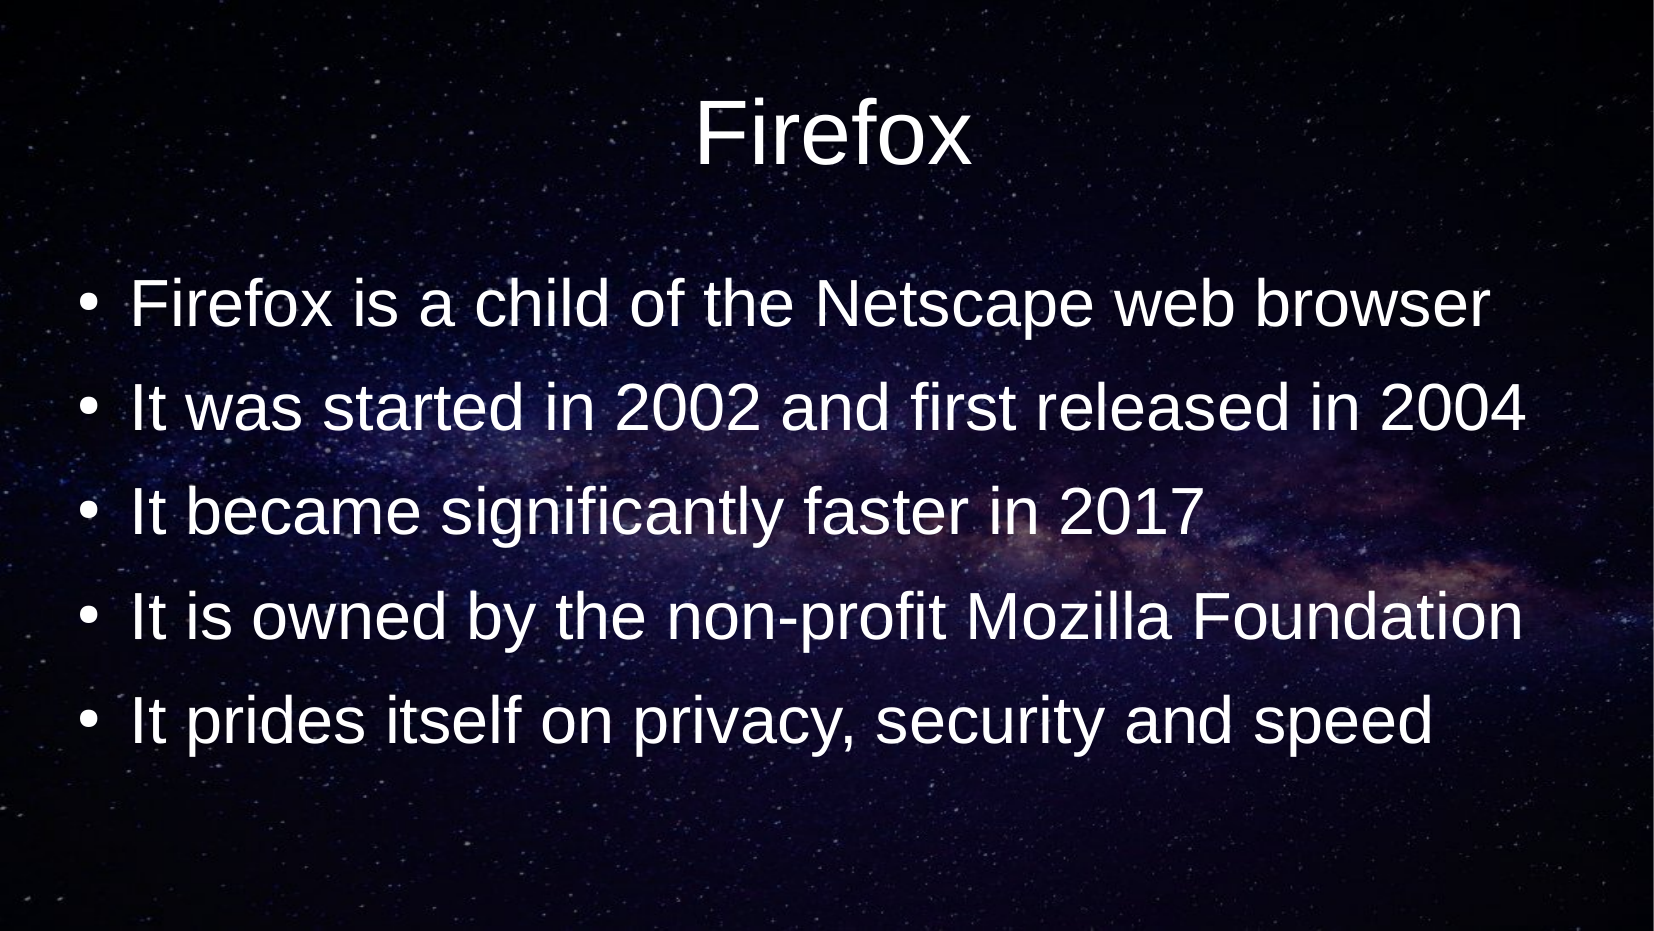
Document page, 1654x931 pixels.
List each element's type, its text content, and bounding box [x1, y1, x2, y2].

list Firefox is a child of the Netscape web browser It was started in 2002 and first released in 2004 It became significantly faster in 2017 It is owned by the non-profit Mozilla Foundation It prides itself on privacy, security and speed [59, 265, 1595, 857]
title Firefox [90, 55, 1579, 211]
picture [0, 0, 1654, 931]
